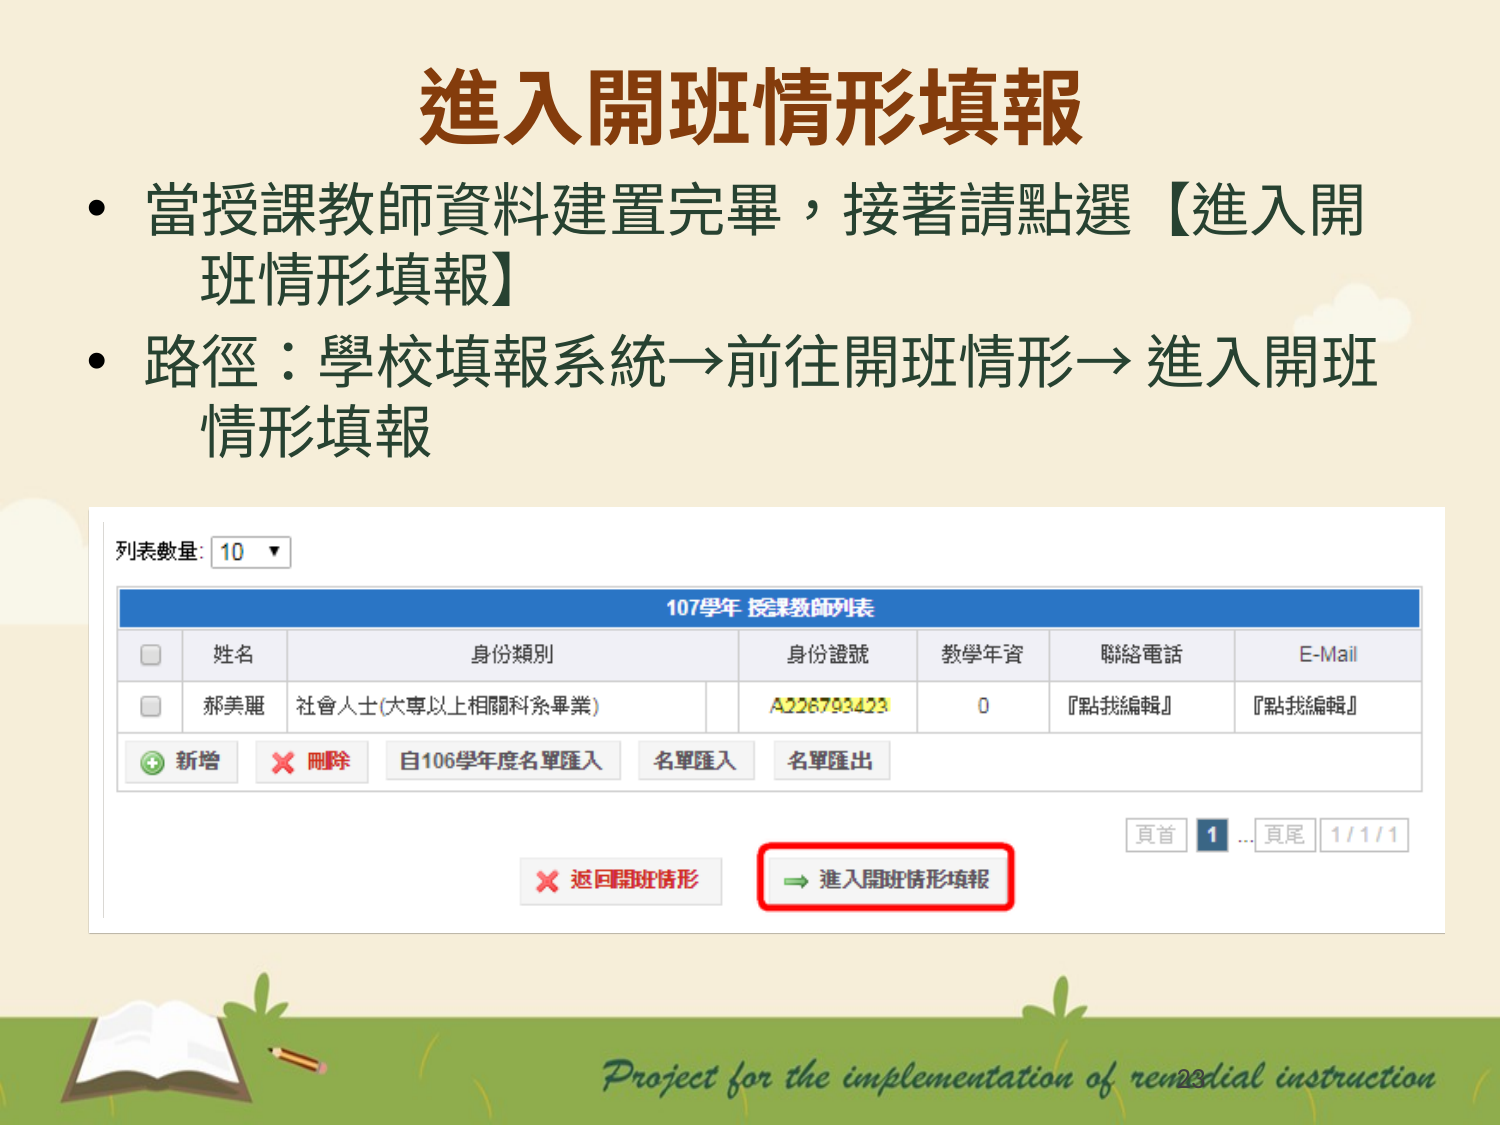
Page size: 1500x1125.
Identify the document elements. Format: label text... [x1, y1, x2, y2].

title 進入開班情形填報 [13, 45, 1491, 178]
text_box [1161, 1046, 1499, 1107]
picture [103, 521, 1430, 918]
text_box 當授課教師資料建置完畢，接著請點選【進入開班情形填報】 路徑：學校填報系統→前往開班情形→ 進入開班情形填報 [72, 178, 1430, 473]
